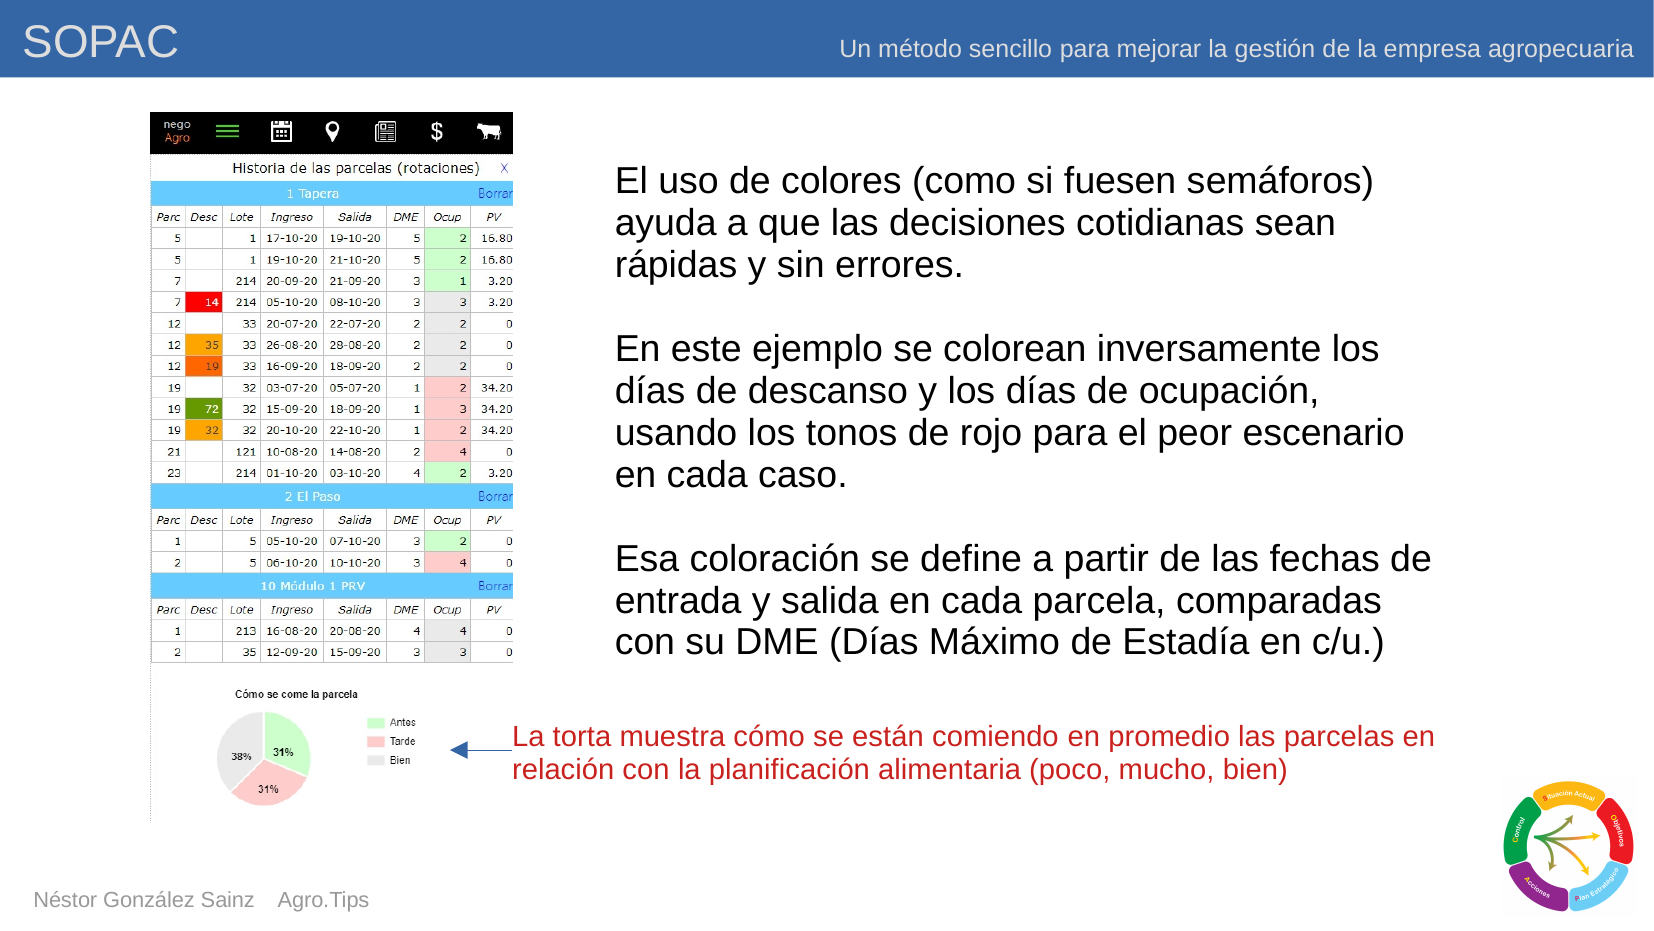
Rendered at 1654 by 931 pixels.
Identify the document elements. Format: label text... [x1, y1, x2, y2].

picture [150, 112, 513, 823]
text_box La torta muestra cómo se están comiendo en promedio las parcelas en relación con la planificación alimentaria (poco, mucho, bien) [497, 712, 1463, 826]
picture [1500, 776, 1637, 917]
text_box El uso de colores (como si fuesen semáforos) ayuda a que las decisiones cotidianas sean rápidas y sin errores. En este ejemplo se colorean inversamente los días de descanso y los días de ocupación, usando los tonos de rojo para el peor escenario en cada caso. Esa coloración se define a partir de las fechas de entrada y salida en cada parcela, comparadas con su DME (Días Máximo de Estadía en c/u.) [600, 151, 1463, 712]
